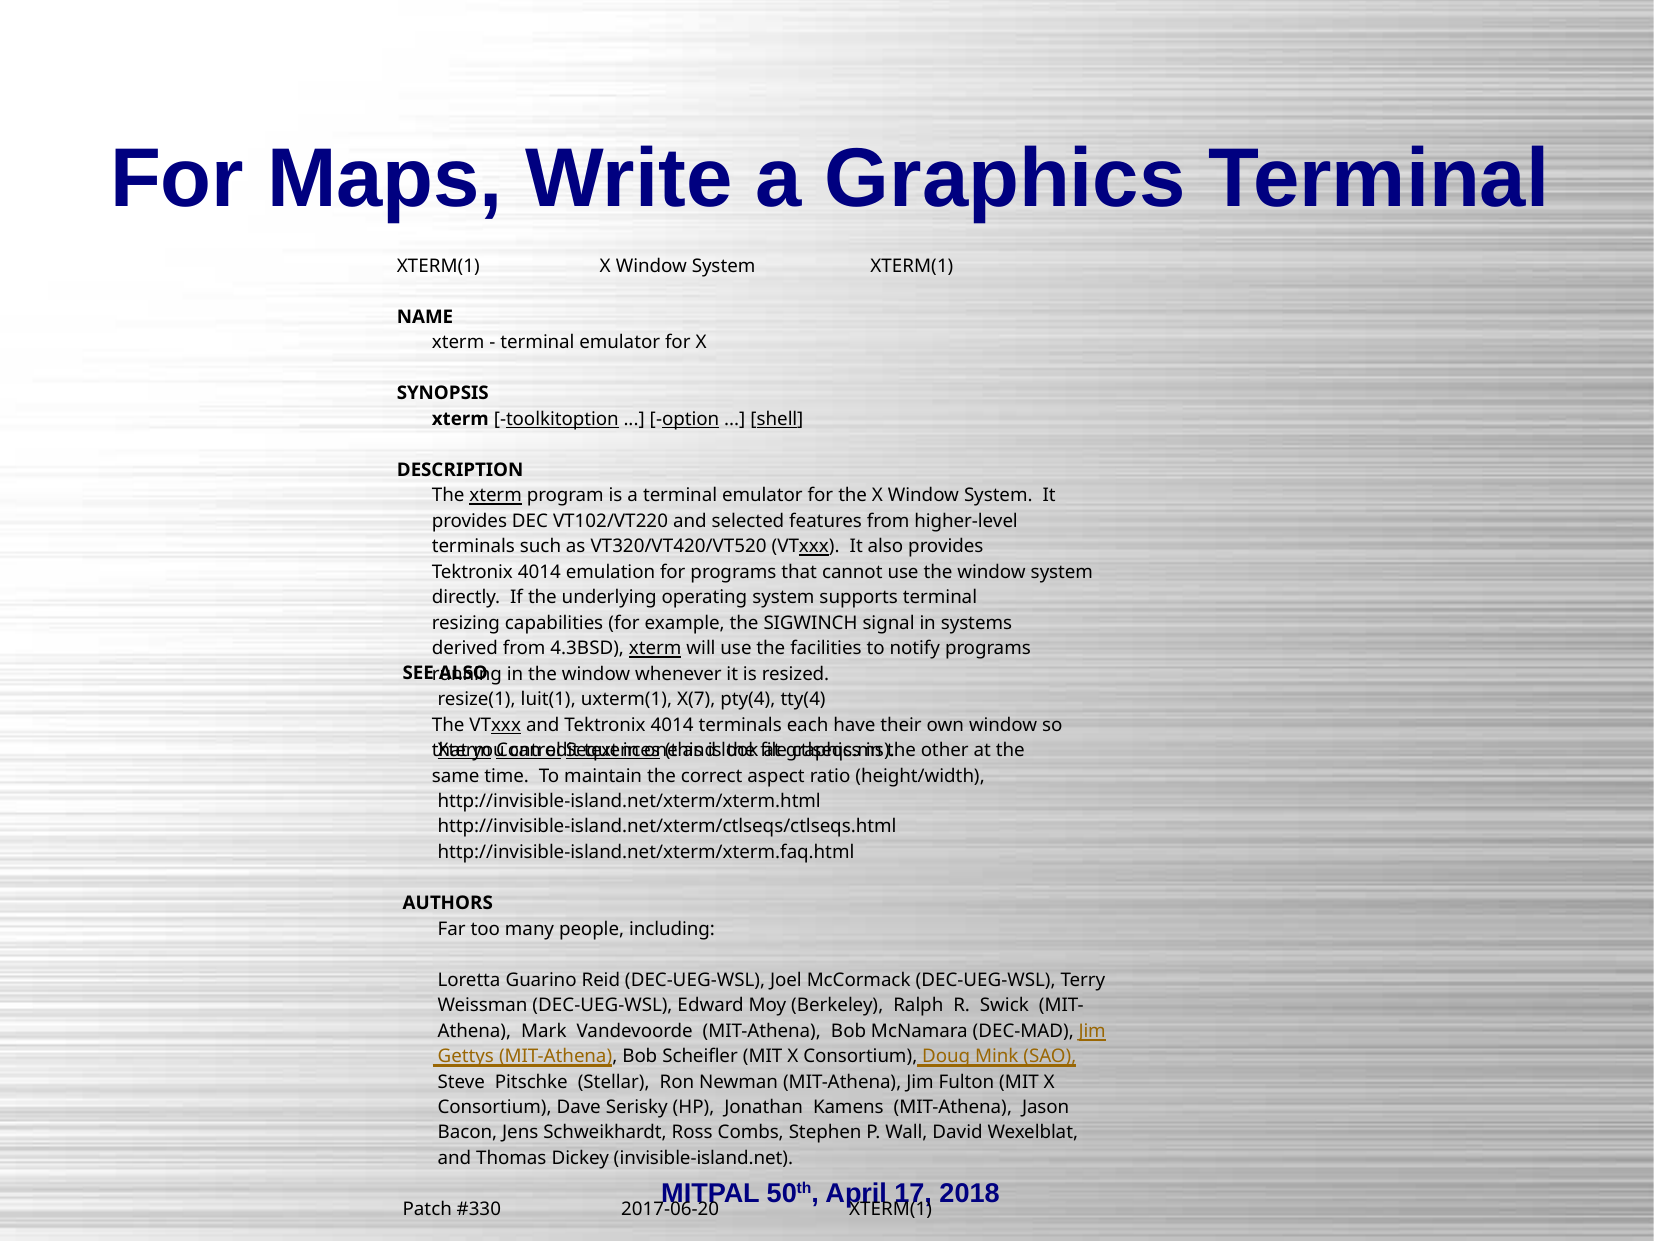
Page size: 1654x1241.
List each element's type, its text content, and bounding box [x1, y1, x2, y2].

text_box XTERM(1) X Window System XTERM(1) NAME xterm - terminal emulator for X SYNOPSIS xterm [-toolkitoption ...] [-option ...] [shell] DESCRIPTION The xterm program is a terminal emulator for the X Window System. It provides DEC VT102/VT220 and selected features from higher-level terminals such as VT320/VT420/VT520 (VTxxx). It also provides Tektronix 4014 emulation for programs that cannot use the window system directly. If the underlying operating system supports terminal resizing capabilities (for example, the SIGWINCH signal in systems derived from 4.3BSD), xterm will use the facilities to notify programs running in the window whenever it is resized. The VTxxx and Tektronix 4014 terminals each have their own window so that you can edit text in one and look at graphics in the other at the same time. To maintain the correct aspect ratio (height/width), [382, 244, 1290, 654]
text_box SEE ALSO resize(1), luit(1), uxterm(1), X(7), pty(4), tty(4) Xterm Control Sequences (this is the file ctlseqs.ms). http://invisible-island.net/xterm/xterm.html http://invisible-island.net/xterm/ctlseqs/ctlseqs.html http://invisible-island.net/xterm/xterm.faq.html AUTHORS Far too many people, including: Loretta Guarino Reid (DEC-UEG-WSL), Joel McCormack (DEC-UEG-WSL), Terry Weissman (DEC-UEG-WSL), Edward Moy (Berkeley), Ralph R. Swick (MIT- Athena), Mark Vandevoorde (MIT-Athena), Bob McNamara (DEC-MAD), Jim Gettys (MIT-Athena), Bob Scheifler (MIT X Consortium), Doug Mink (SAO), Steve Pitschke (Stellar), Ron Newman (MIT-Athena), Jim Fulton (MIT X Consortium), Dave Serisky (HP), Jonathan Kamens (MIT-Athena), Jason Bacon, Jens Schweikhardt, Ross Combs, Stephen P. Wall, David Wexelblat, and Thomas Dickey (invisible-island.net). Patch #330 2017-06-20 XTERM(1) [387, 652, 1330, 1081]
text_box MITPAL 50th, April 17, 2018 [646, 1170, 1015, 1218]
picture [0, 0, 1654, 1241]
text_box For Maps, Write a Graphics Terminal [33, 124, 1628, 251]
